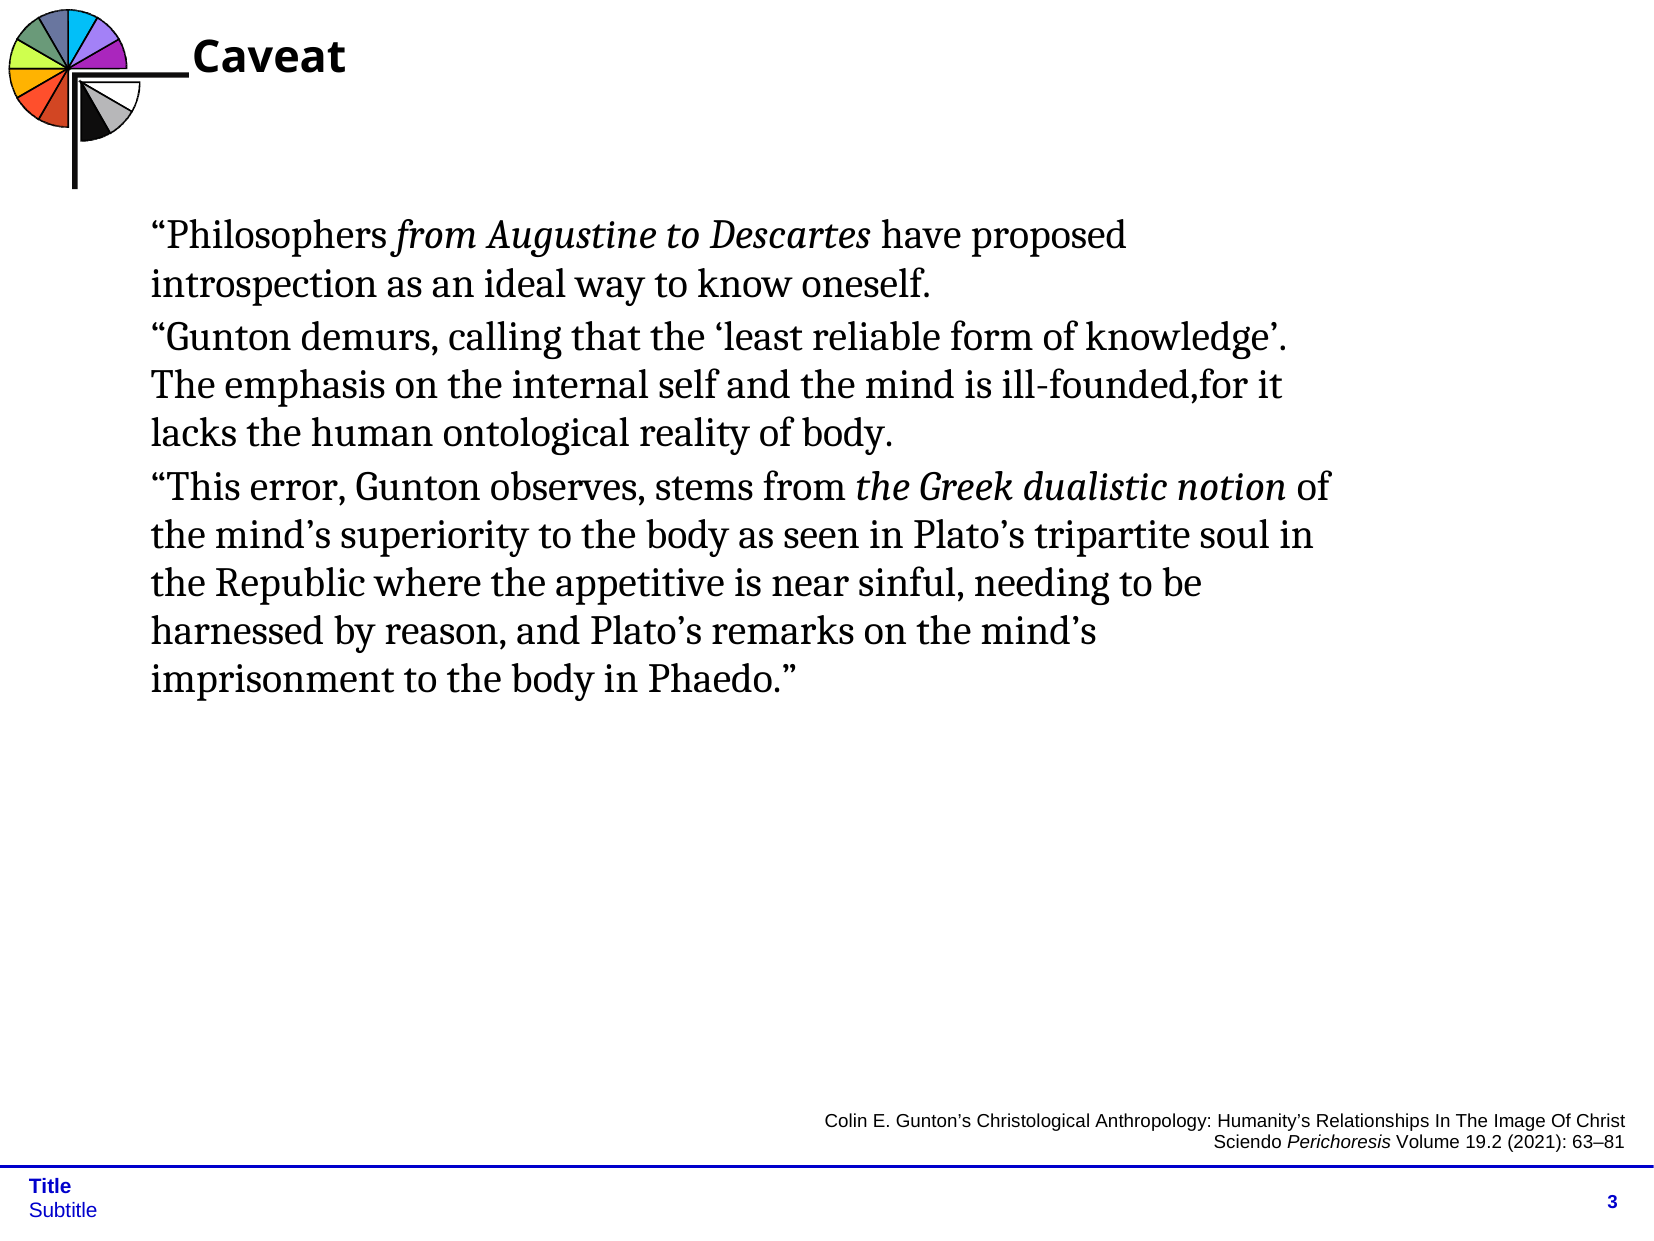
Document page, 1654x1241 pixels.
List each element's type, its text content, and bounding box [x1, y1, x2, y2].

title Caveat [188, 24, 1462, 86]
text_box Colin E. Gunton’s Christological Anthropology: Humanity’s Relationships In The Image Of Christ Sciendo Perichoresis Volume 19.2 (2021): 63–81 [753, 1104, 1639, 1159]
text_box “Philosophers from Augustine to Descartes have proposed introspection as an ideal way to know oneself. “Gunton demurs, calling that the ‘least reliable form of knowledge’. The emphasis on the internal self and the mind is ill-founded,for it lacks the human ontological reality of body. “This error, Gunton observes, stems from the Greek dualistic notion of the mind’s superiority to the body as seen in Plato’s tripartite soul in the Republic where the appetitive is near sinful, needing to be harnessed by reason, and Plato’s remarks on the mind’s imprisonment to the body in Phaedo.” [141, 205, 1356, 720]
